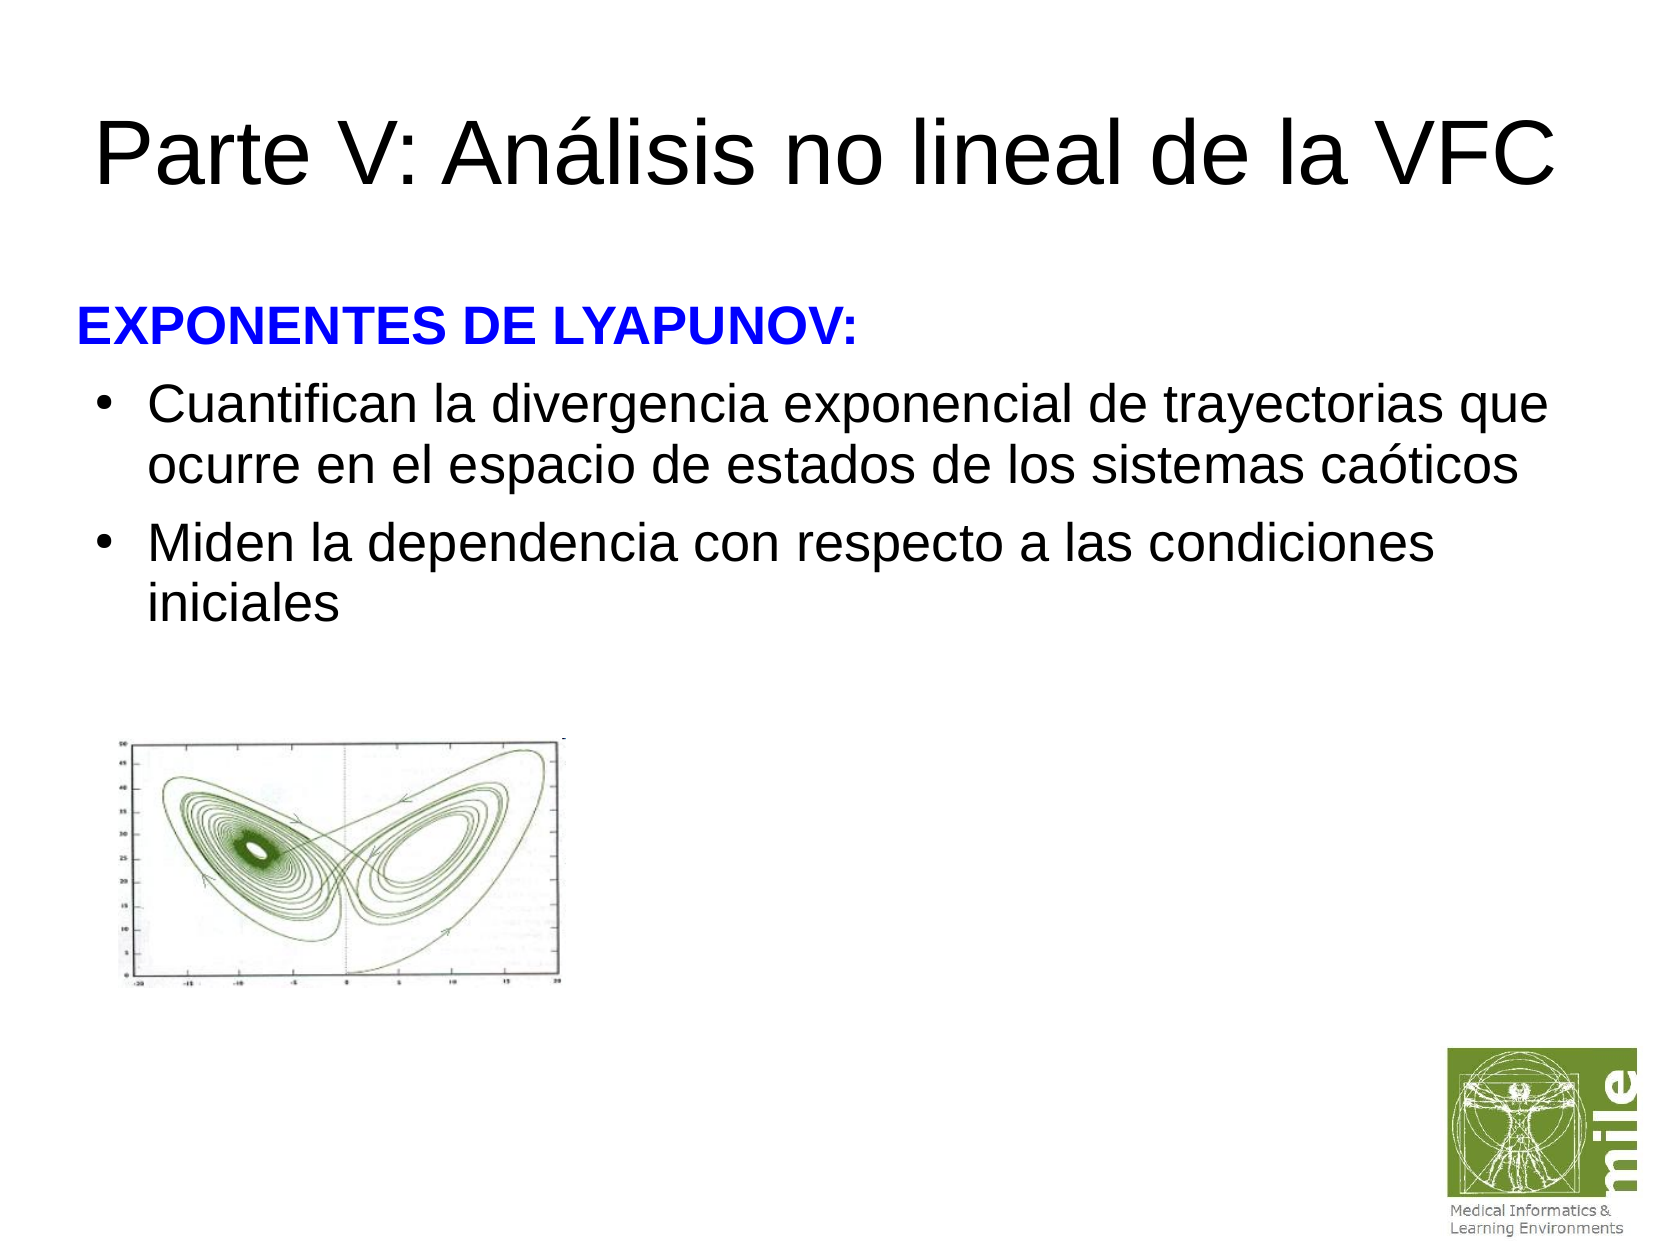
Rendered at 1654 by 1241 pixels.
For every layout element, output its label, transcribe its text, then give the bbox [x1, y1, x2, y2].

picture [118, 738, 566, 988]
picture [1440, 1033, 1654, 1241]
title Parte V: Análisis no lineal de la VFC [82, 56, 1571, 250]
list EXPONENTES DE LYAPUNOV: Cuantifican la divergencia exponencial de trayectorias que ocurre en el espacio de estados de los sistemas caóticos Miden la dependencia con respecto a las condiciones iniciales [76, 295, 1565, 1114]
